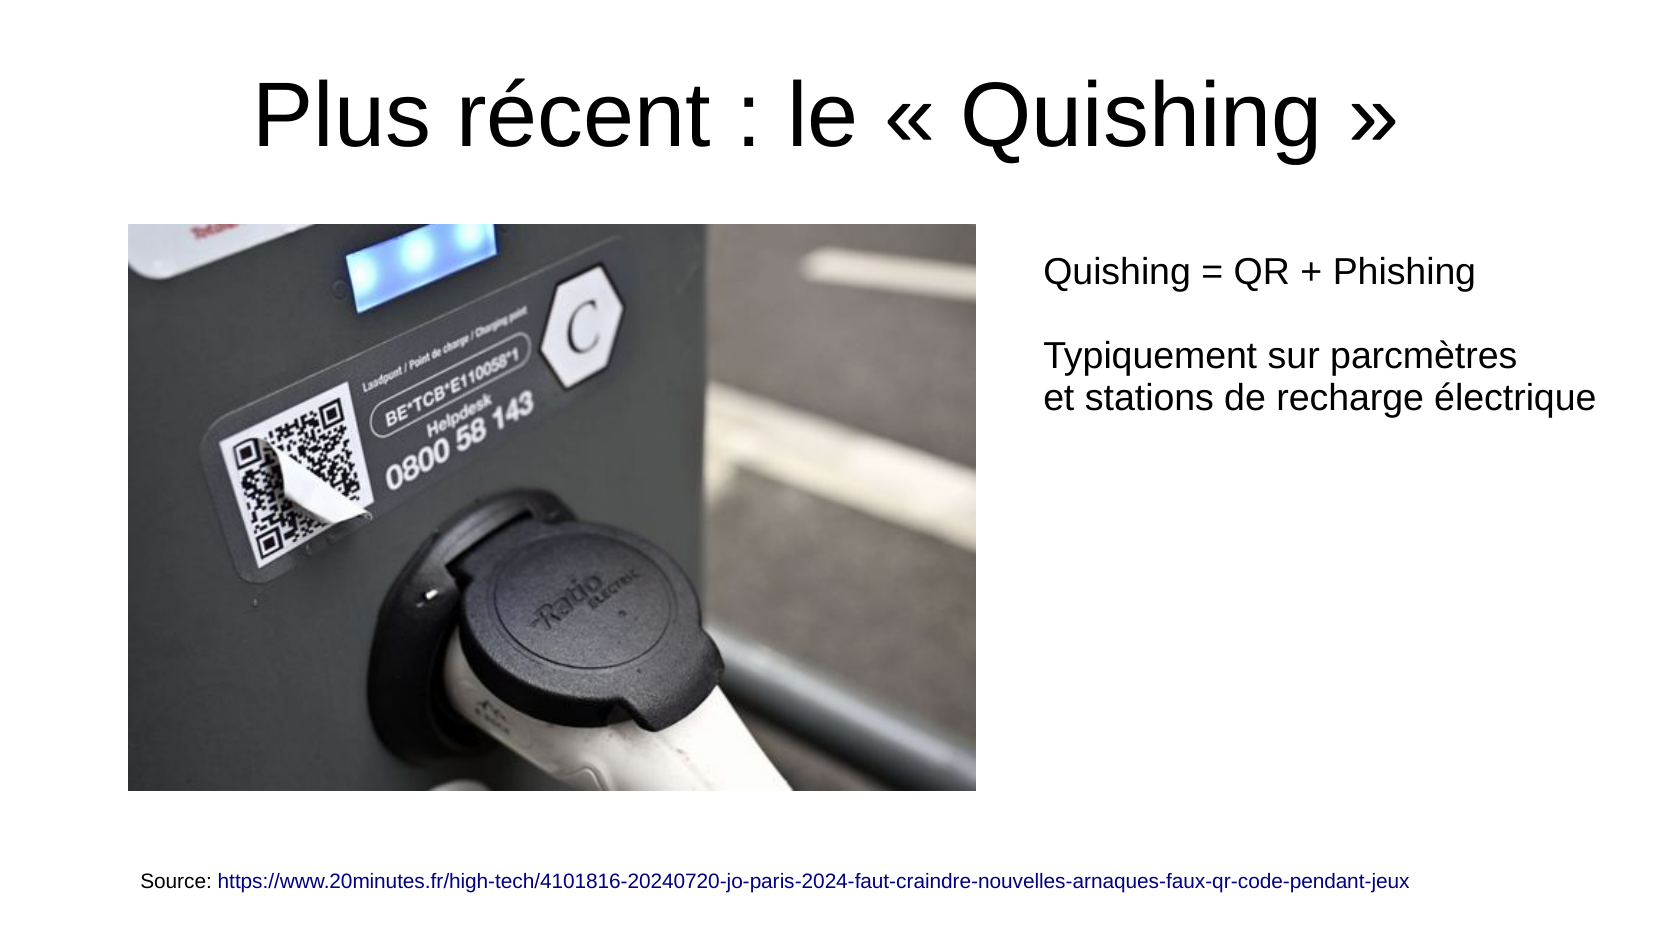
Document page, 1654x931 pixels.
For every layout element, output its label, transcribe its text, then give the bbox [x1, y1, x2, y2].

picture [128, 224, 976, 791]
text_box Source: https://www.20minutes.fr/high-tech/4101816-20240720-jo-paris-2024-faut-craindre-nouvelles-arnaques-faux-qr-code-pendant-jeux [125, 861, 1426, 901]
title Plus récent : le « Quishing » [82, 37, 1571, 193]
text_box Quishing = QR + Phishing Typiquement sur parcmètres et stations de recharge électrique [1028, 243, 1613, 426]
